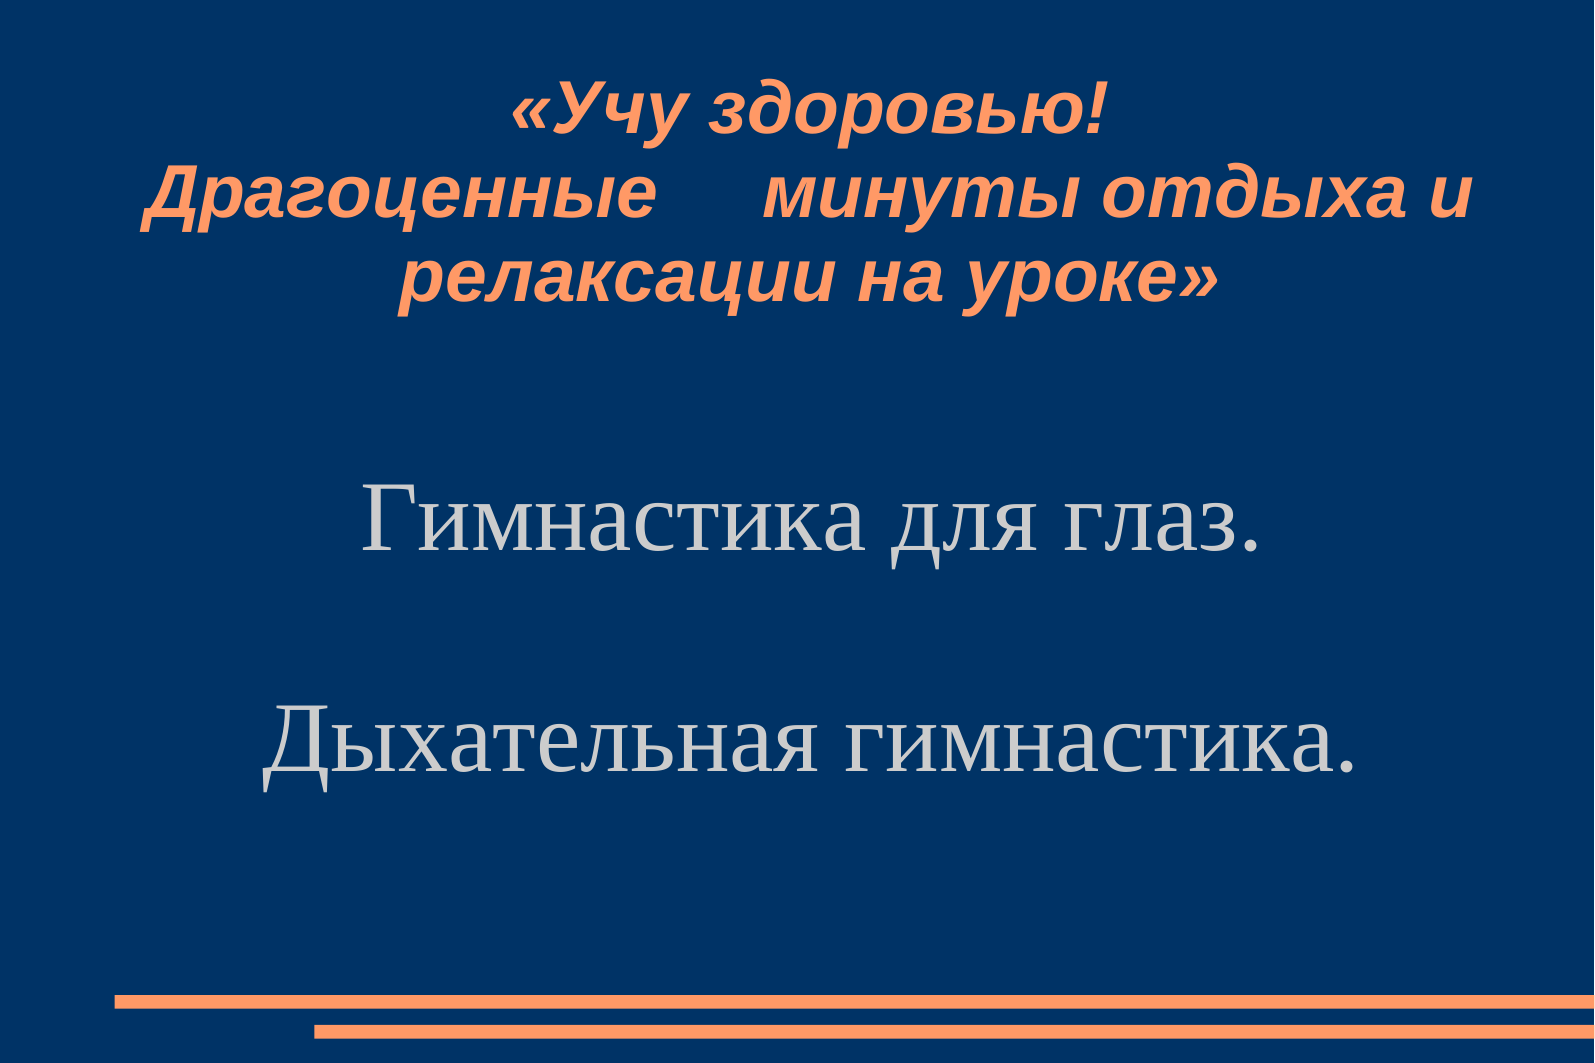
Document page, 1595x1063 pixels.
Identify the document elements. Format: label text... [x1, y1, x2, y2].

title «Учу здоровью! Драгоценные минуты отдыха и релаксации на уроке» [55, 59, 1565, 325]
subtitle Гимнастика для глаз. Дыхательная гимнастика. [118, 280, 1506, 975]
